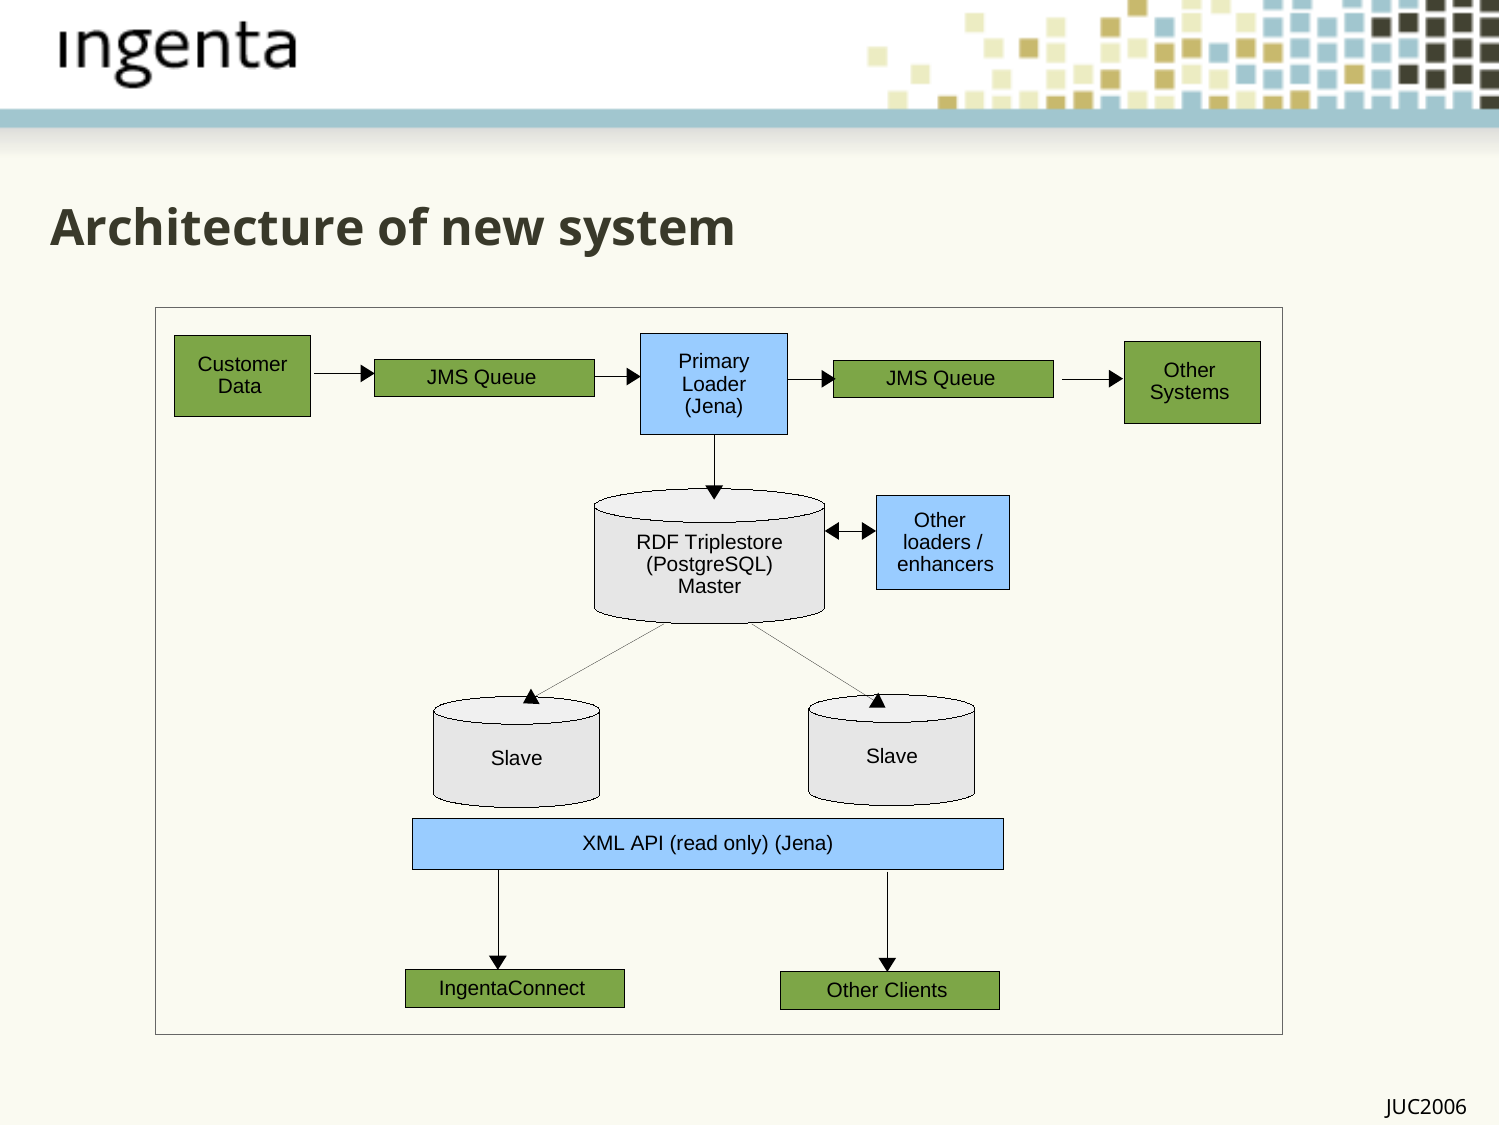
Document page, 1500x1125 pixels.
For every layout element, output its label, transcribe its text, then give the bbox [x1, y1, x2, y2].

list [50, 262, 1375, 499]
text_box Other Clients [780, 971, 1000, 1010]
title Architecture of new system [50, 187, 1375, 262]
list [156, 308, 1282, 499]
text_box Other Systems [1124, 341, 1261, 424]
text_box XML API (read only) (Jena) [412, 818, 1004, 870]
text_box JMS Queue [374, 359, 595, 397]
text_box Customer Data [174, 335, 311, 417]
text_box JMS Queue [833, 360, 1054, 398]
text_box RDF Triplestore (PostgreSQL) Master [594, 508, 825, 624]
text_box Slave [808, 709, 975, 806]
text_box Primary Loader (Jena) [640, 333, 788, 435]
text_box Other loaders / enhancers [876, 495, 1010, 590]
text_box Slave [433, 711, 600, 808]
picture [0, 0, 1499, 1125]
text_box IngentaConnect [405, 969, 625, 1008]
